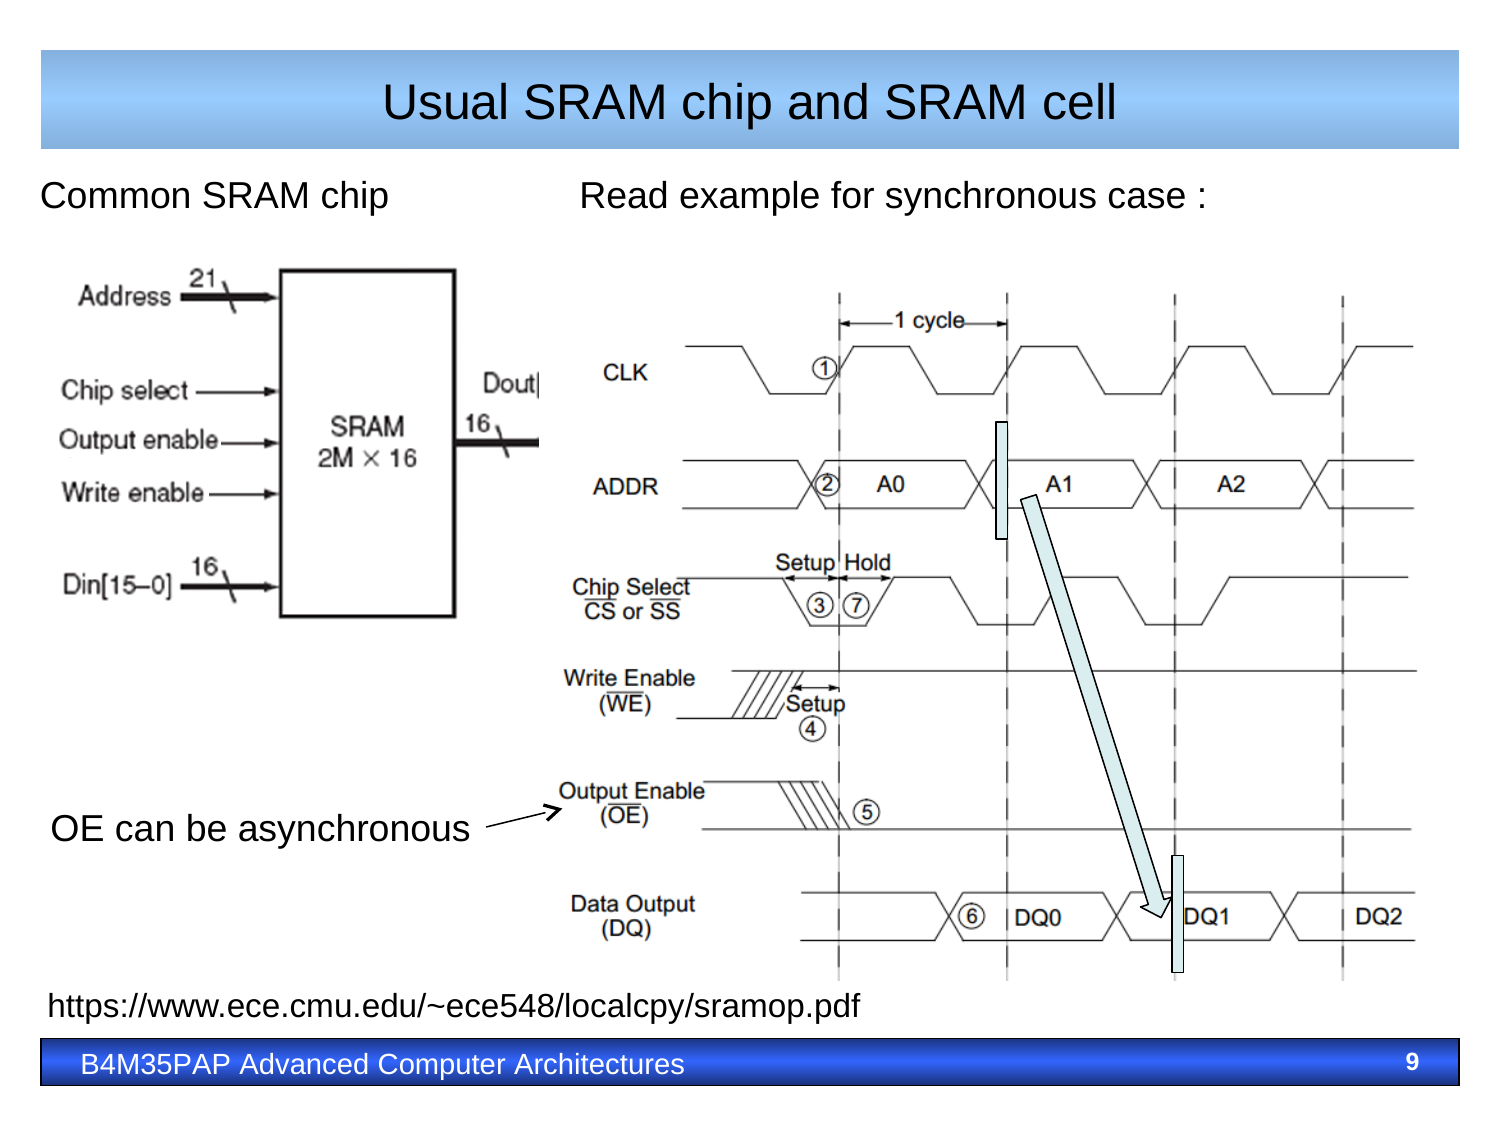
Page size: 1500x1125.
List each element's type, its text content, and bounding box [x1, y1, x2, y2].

text_box https://www.ece.cmu.edu/~ece548/localcpy/sramop.pdf [32, 976, 1416, 1032]
text_box OE can be asynchronous [35, 796, 486, 857]
text_box [1020, 494, 1184, 973]
text_box Read example for synchronous case : [564, 163, 1223, 224]
title Usual SRAM chip and SRAM cell [41, 50, 1459, 149]
picture [51, 257, 1430, 981]
text_box Common SRAM chip [24, 163, 415, 224]
text_box [996, 421, 1008, 539]
